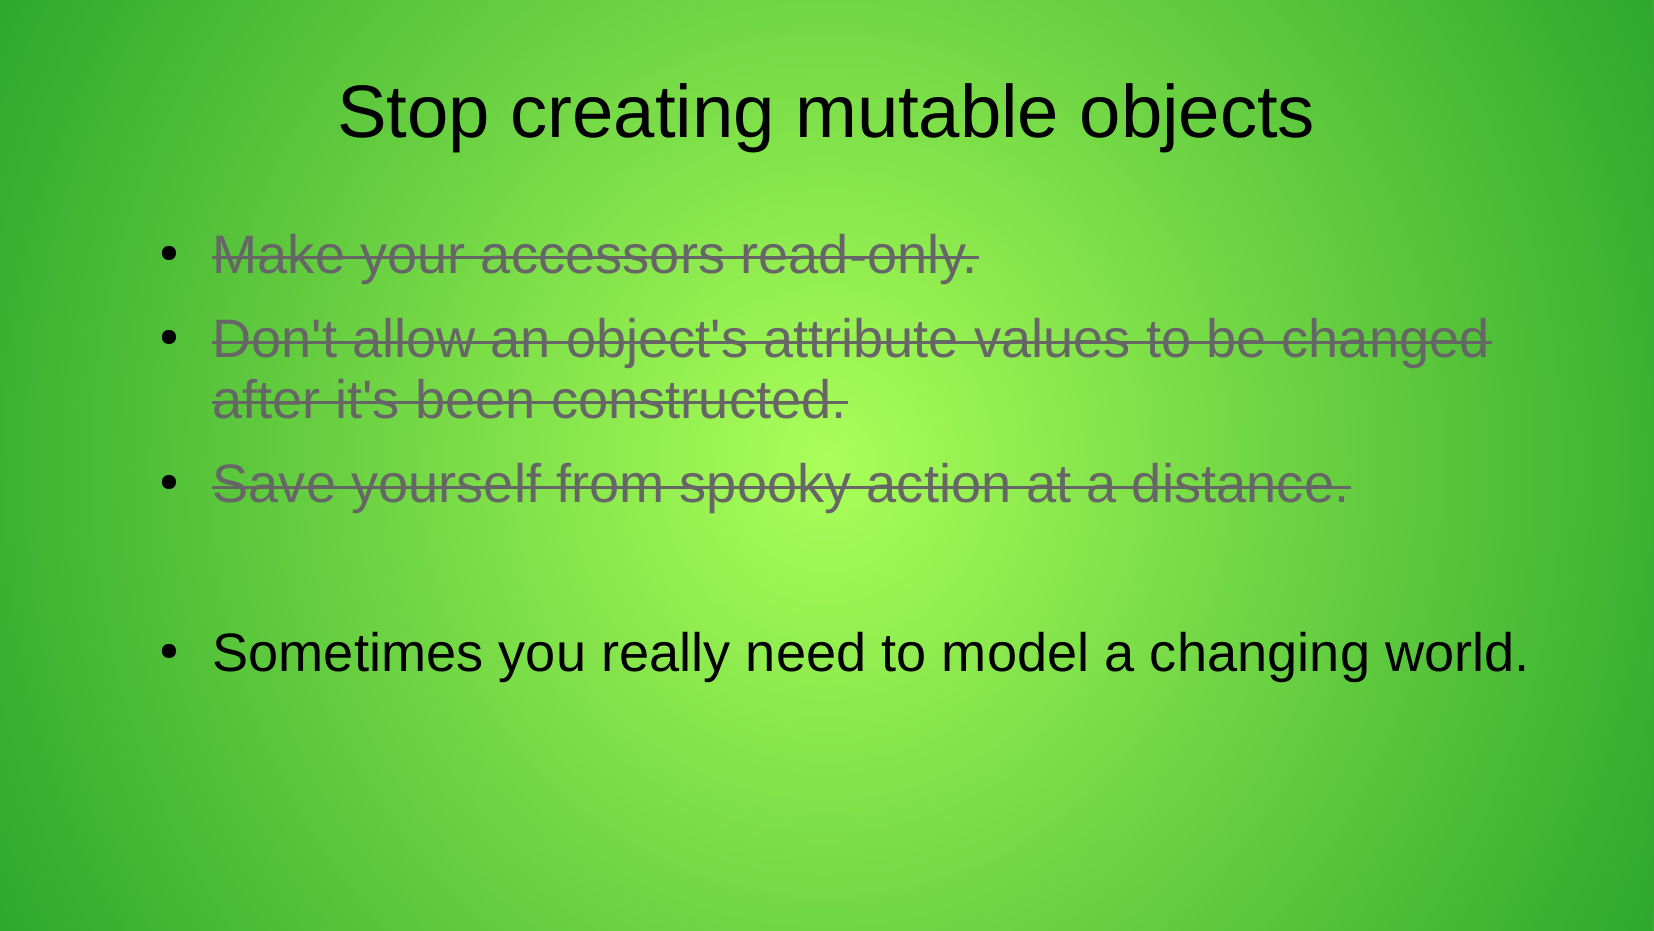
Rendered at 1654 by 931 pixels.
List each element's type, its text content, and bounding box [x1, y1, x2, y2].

list Make your accessors read-only. Don't allow an object's attribute values to be changed after it's been constructed. Save yourself from spooky action at a distance. Sometimes you really need to model a changing world. [141, 224, 1571, 764]
title Stop creating mutable objects [82, 35, 1571, 189]
